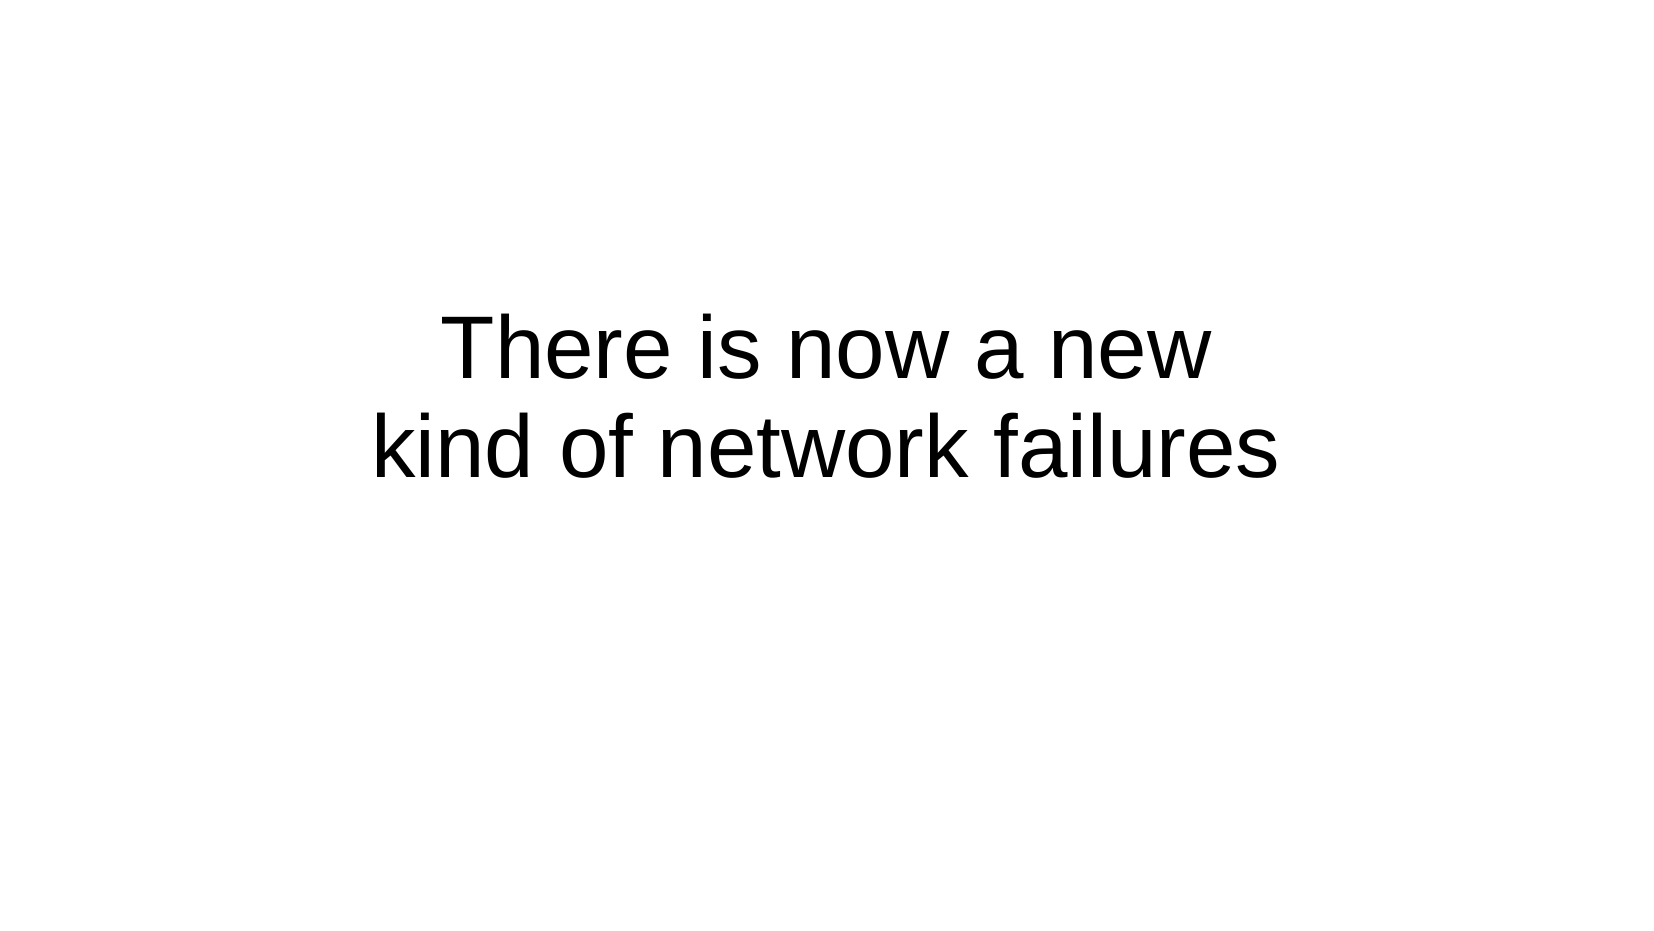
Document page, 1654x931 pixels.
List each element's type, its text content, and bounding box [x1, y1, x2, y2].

subtitle There is now a new kind of network failures [82, 37, 1571, 758]
